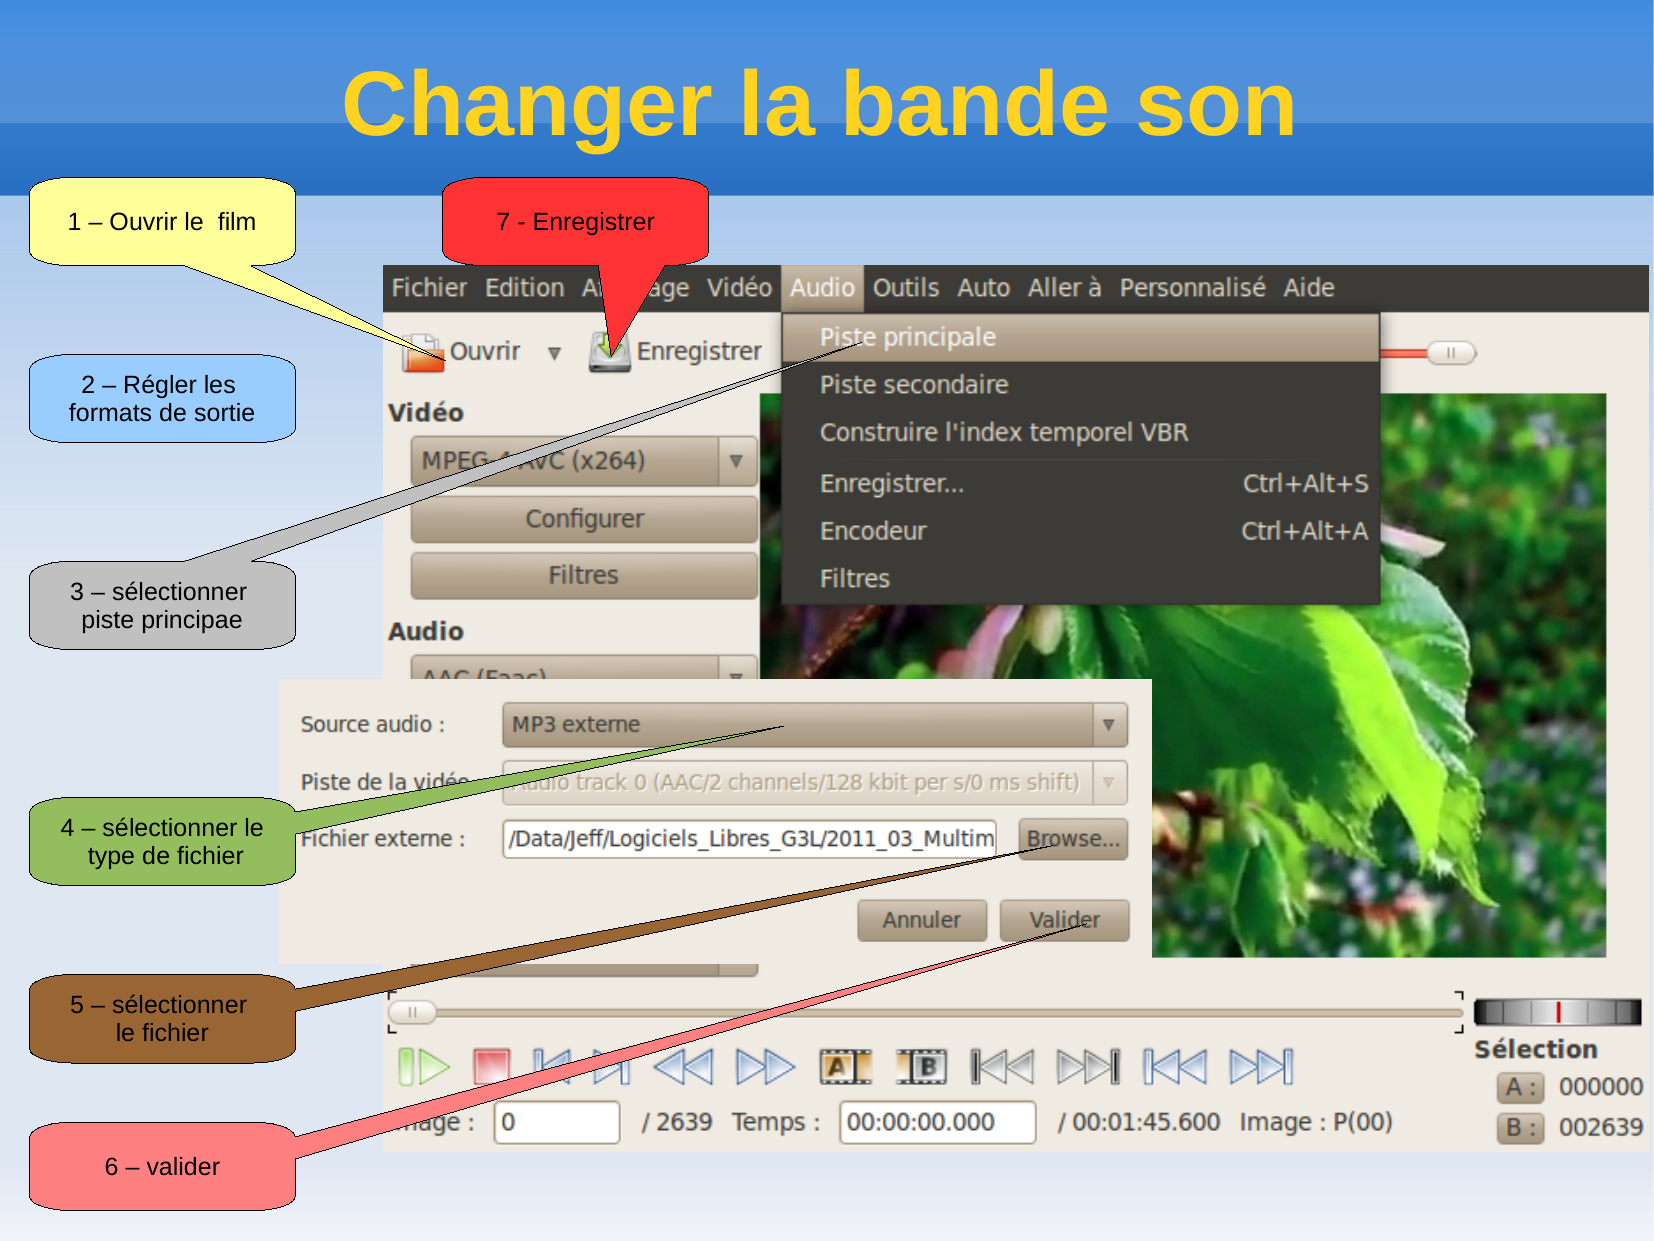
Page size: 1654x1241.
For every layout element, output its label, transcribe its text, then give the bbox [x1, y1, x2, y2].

text_box 6 – valider [29, 923, 1087, 1211]
text_box 3 – sélectionner piste principae [29, 342, 862, 650]
text_box 1 – Ouvrir le film [29, 177, 446, 361]
title Changer la bande son [76, 7, 1565, 200]
text_box 4 – sélectionner le type de fichier [29, 726, 784, 886]
text_box 2 – Régler les formats de sortie [29, 354, 296, 443]
picture [0, 0, 1654, 1241]
text_box 7 - Enregistrer [442, 177, 709, 357]
text_box 5 – sélectionner le fichier [29, 845, 1053, 1064]
